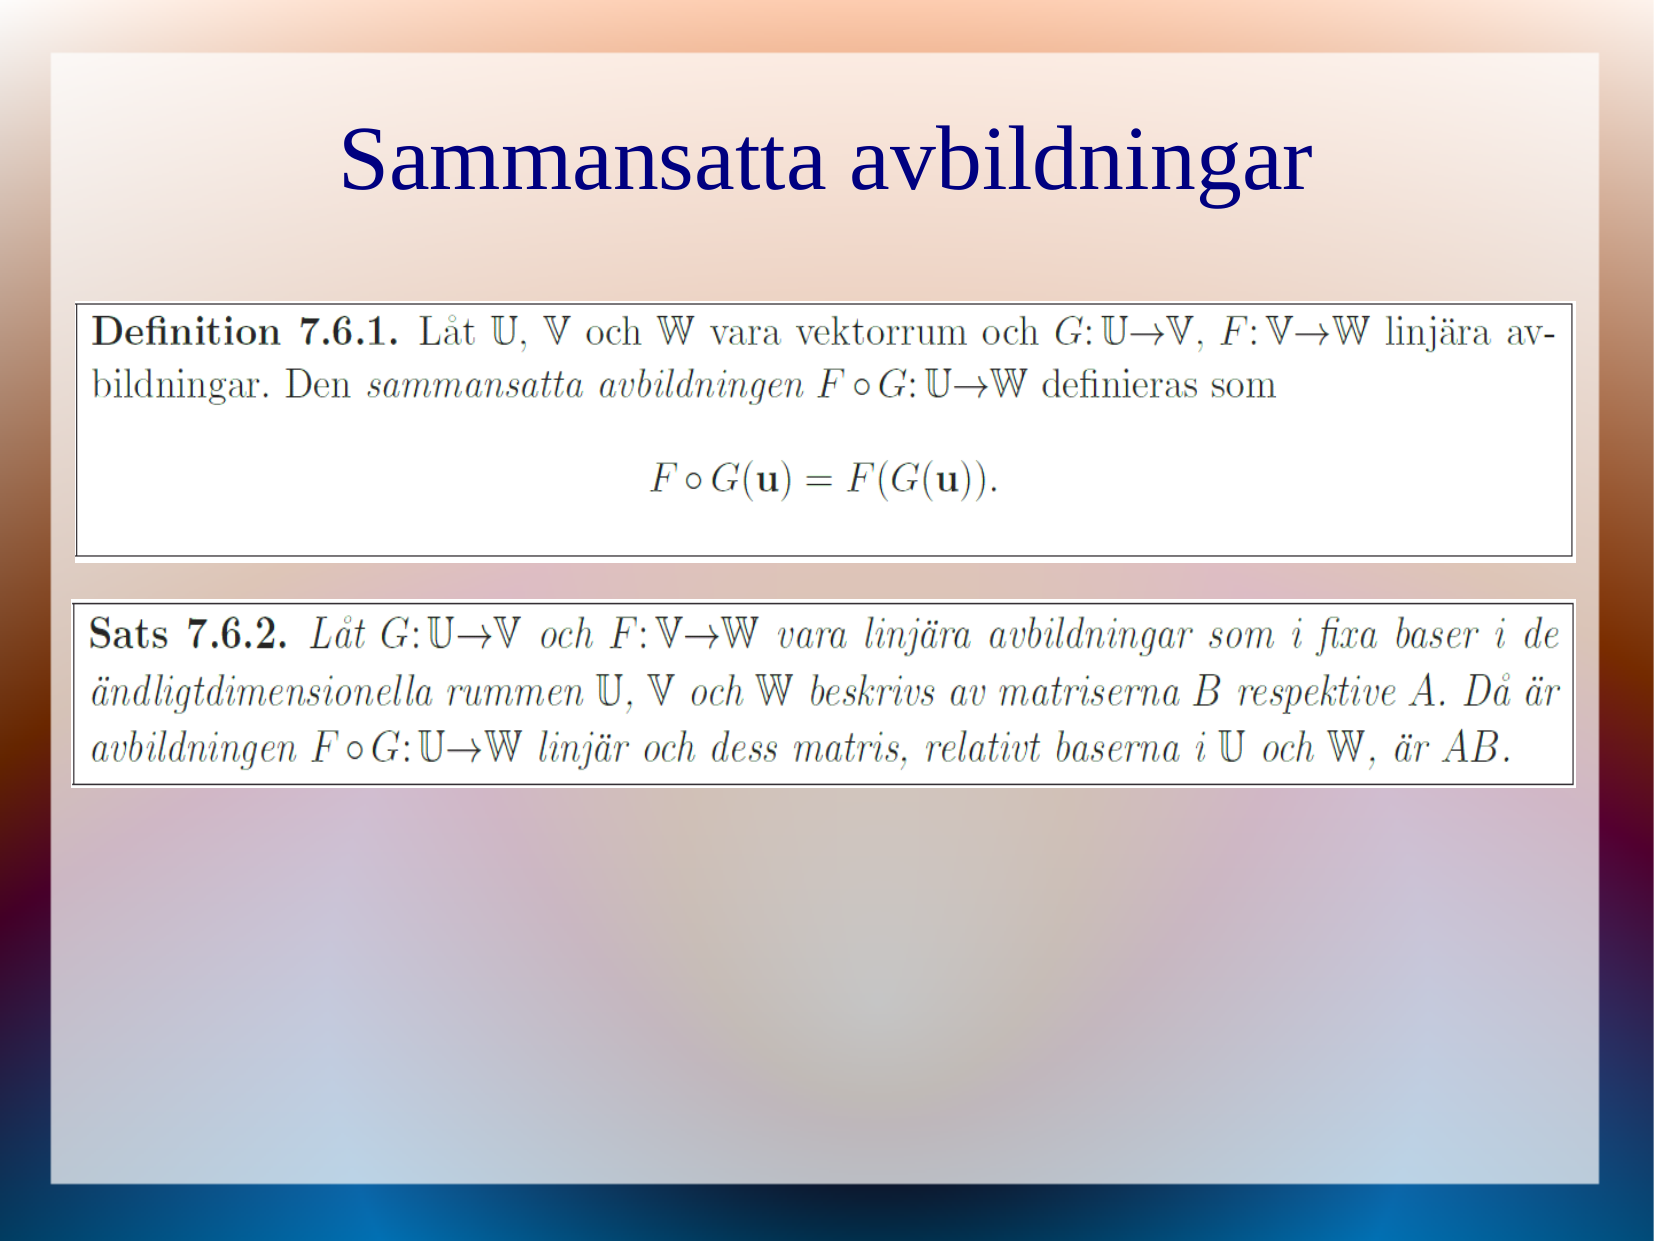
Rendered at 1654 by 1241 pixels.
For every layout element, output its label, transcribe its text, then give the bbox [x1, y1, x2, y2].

title Sammansatta avbildningar [82, 62, 1571, 256]
picture [0, 0, 1654, 1241]
